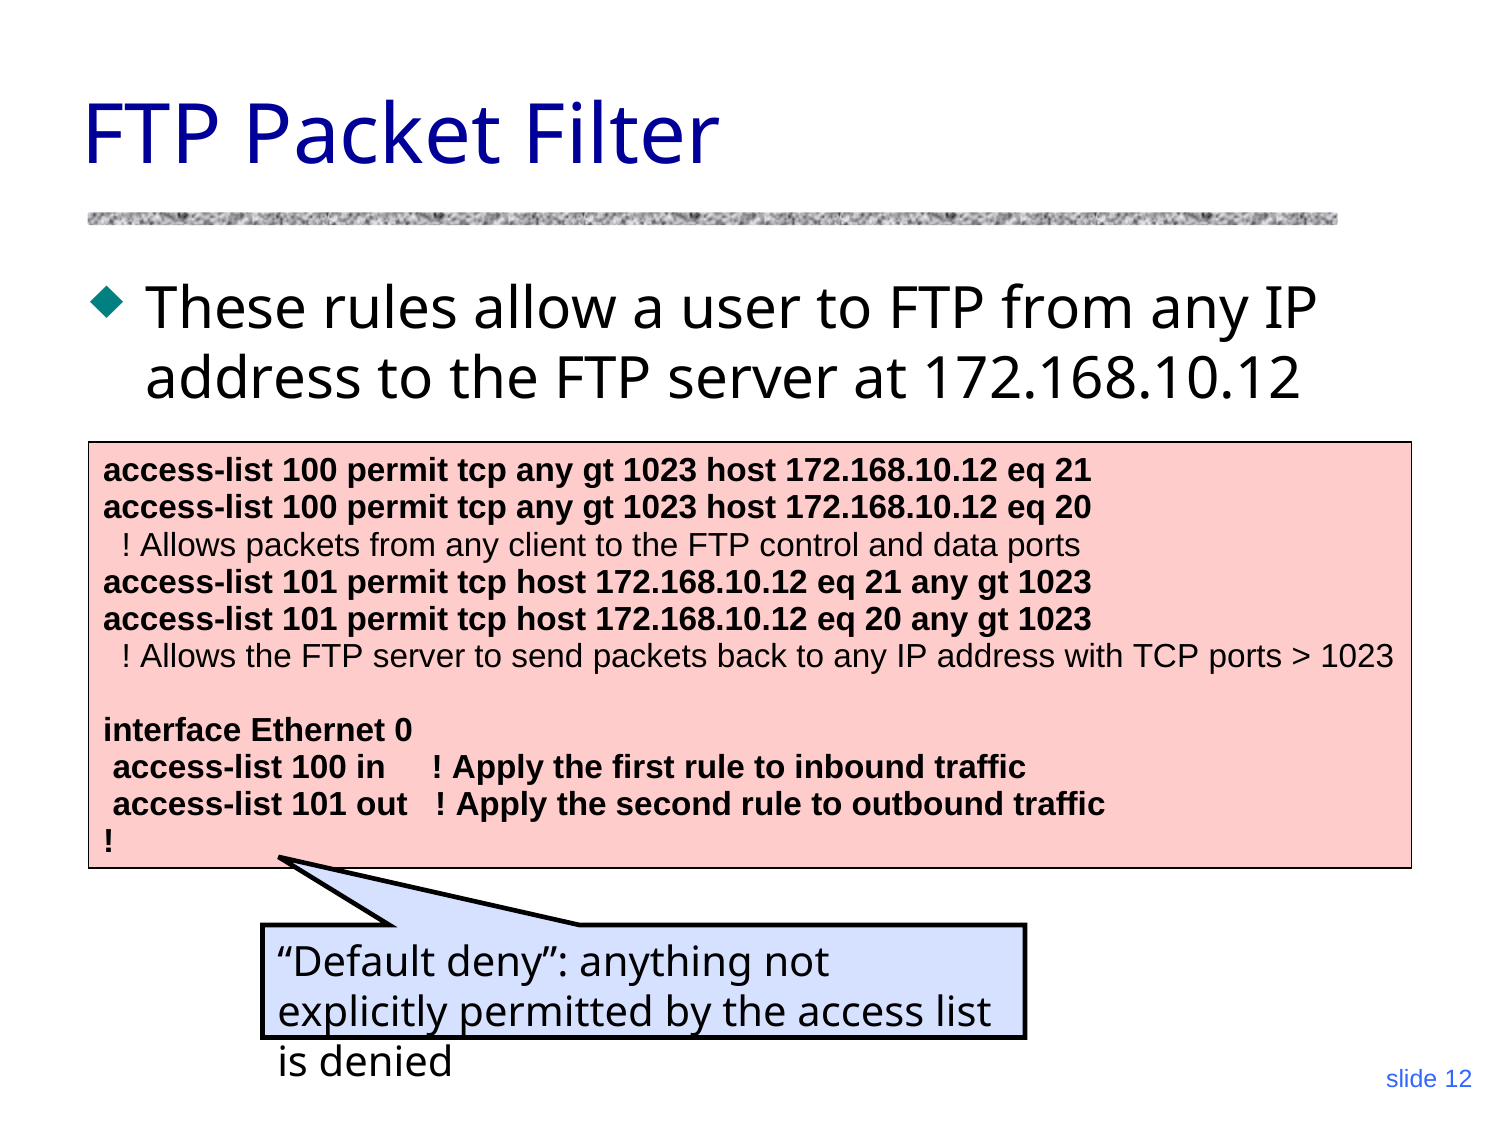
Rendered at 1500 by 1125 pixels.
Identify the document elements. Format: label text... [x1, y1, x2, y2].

text_box access-list 100 permit tcp any gt 1023 host 172.168.10.12 eq 21 access-list 100 permit tcp any gt 1023 host 172.168.10.12 eq 20 ! Allows packets from any client to the FTP control and data ports access-list 101 permit tcp host 172.168.10.12 eq 21 any gt 1023 access-list 101 permit tcp host 172.168.10.12 eq 20 any gt 1023 ! Allows the FTP server to send packets back to any IP address with TCP ports > 1023 interface Ethernet 0 access-list 100 in ! Apply the first rule to inbound traffic access-list 101 out ! Apply the second rule to outbound traffic ! [88, 442, 1412, 868]
text_box slide <number> [1174, 1025, 1488, 1101]
text_box These rules allow a user to FTP from any IP address to the FTP server at 172.168.10.12 [74, 262, 1417, 438]
text_box “Default deny”: anything not explicitly permitted by the access list is denied [262, 856, 1026, 1038]
picture [87, 212, 1338, 226]
text_box FTP Packet Filter [66, 37, 1342, 188]
